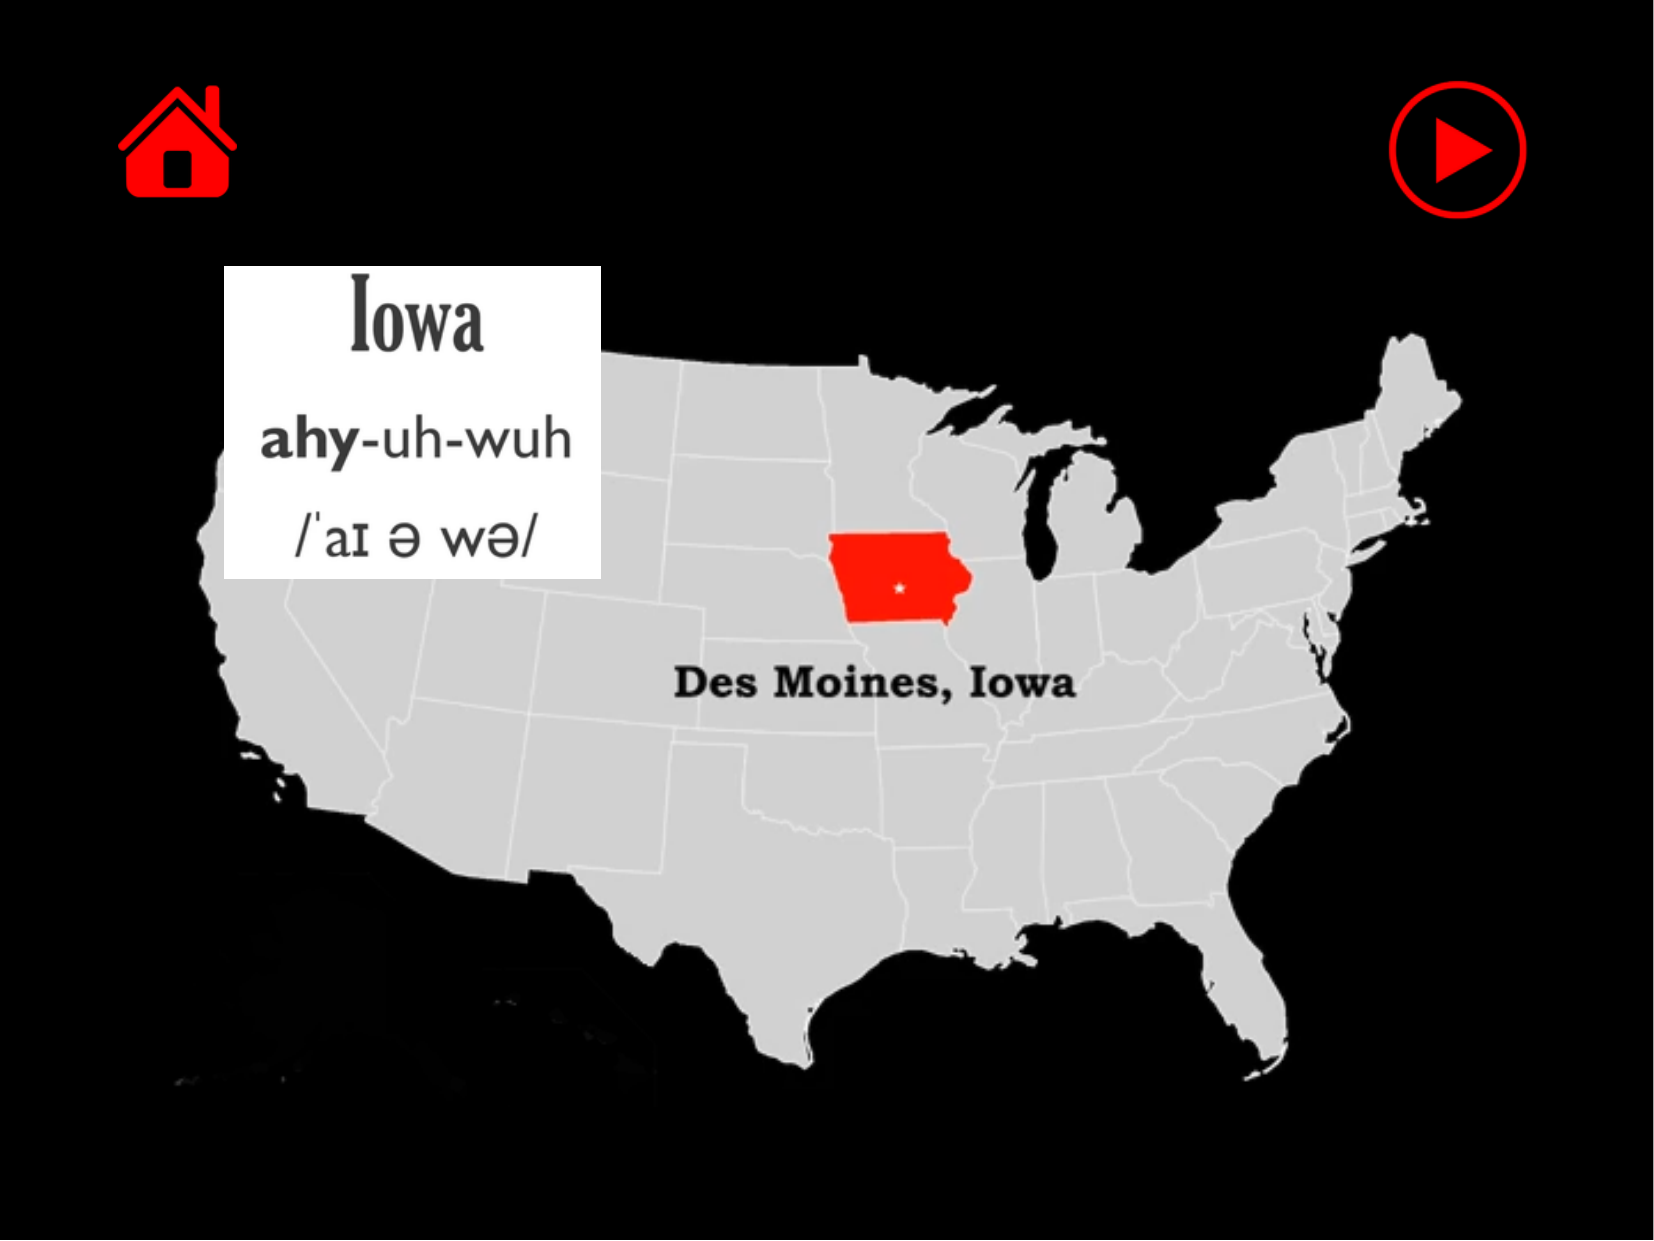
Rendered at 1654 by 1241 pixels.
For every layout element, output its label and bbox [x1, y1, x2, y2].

picture [170, 266, 1484, 1107]
picture [1381, 70, 1539, 228]
picture [118, 82, 237, 201]
